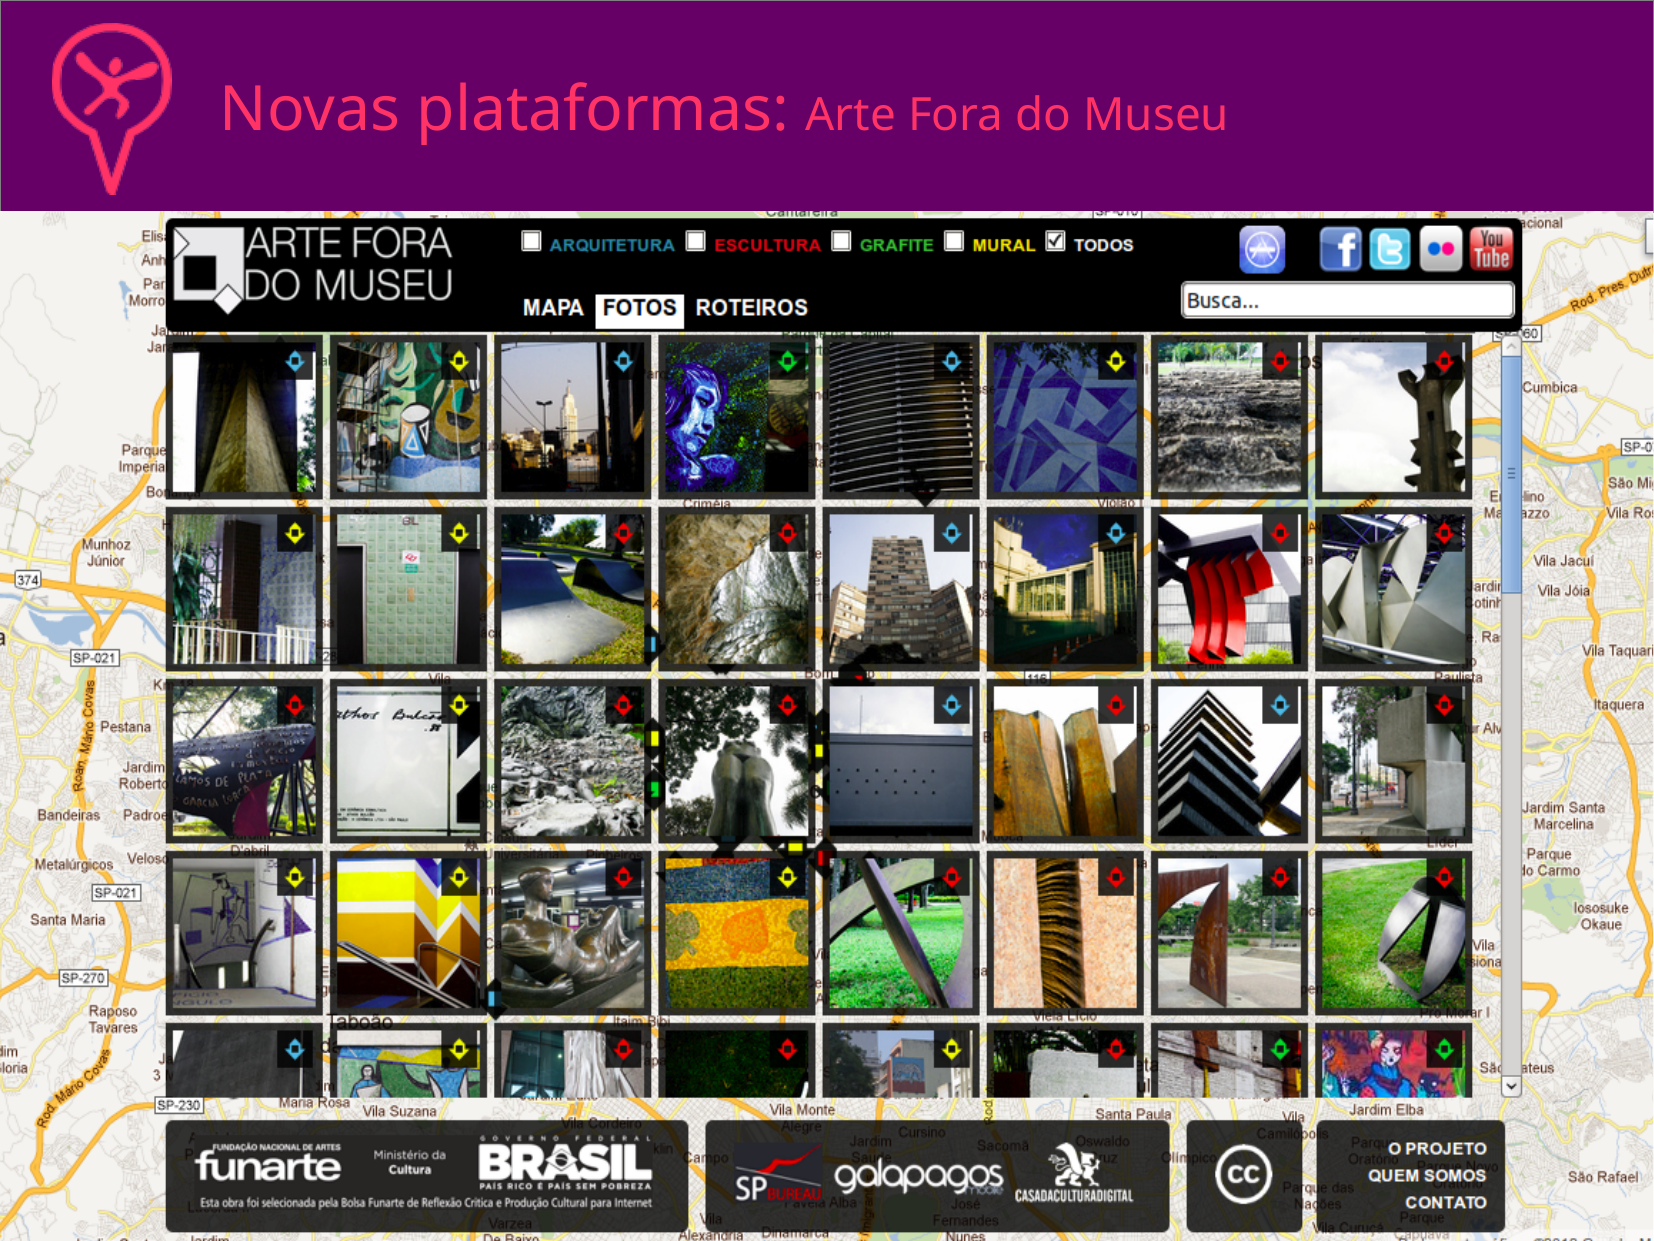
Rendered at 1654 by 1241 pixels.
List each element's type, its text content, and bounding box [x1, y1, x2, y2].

picture [52, 23, 172, 195]
picture [0, 211, 1654, 1241]
text_box [0, 0, 1654, 211]
title Novas plataformas: Arte Fora do Museu [106, 23, 1595, 190]
